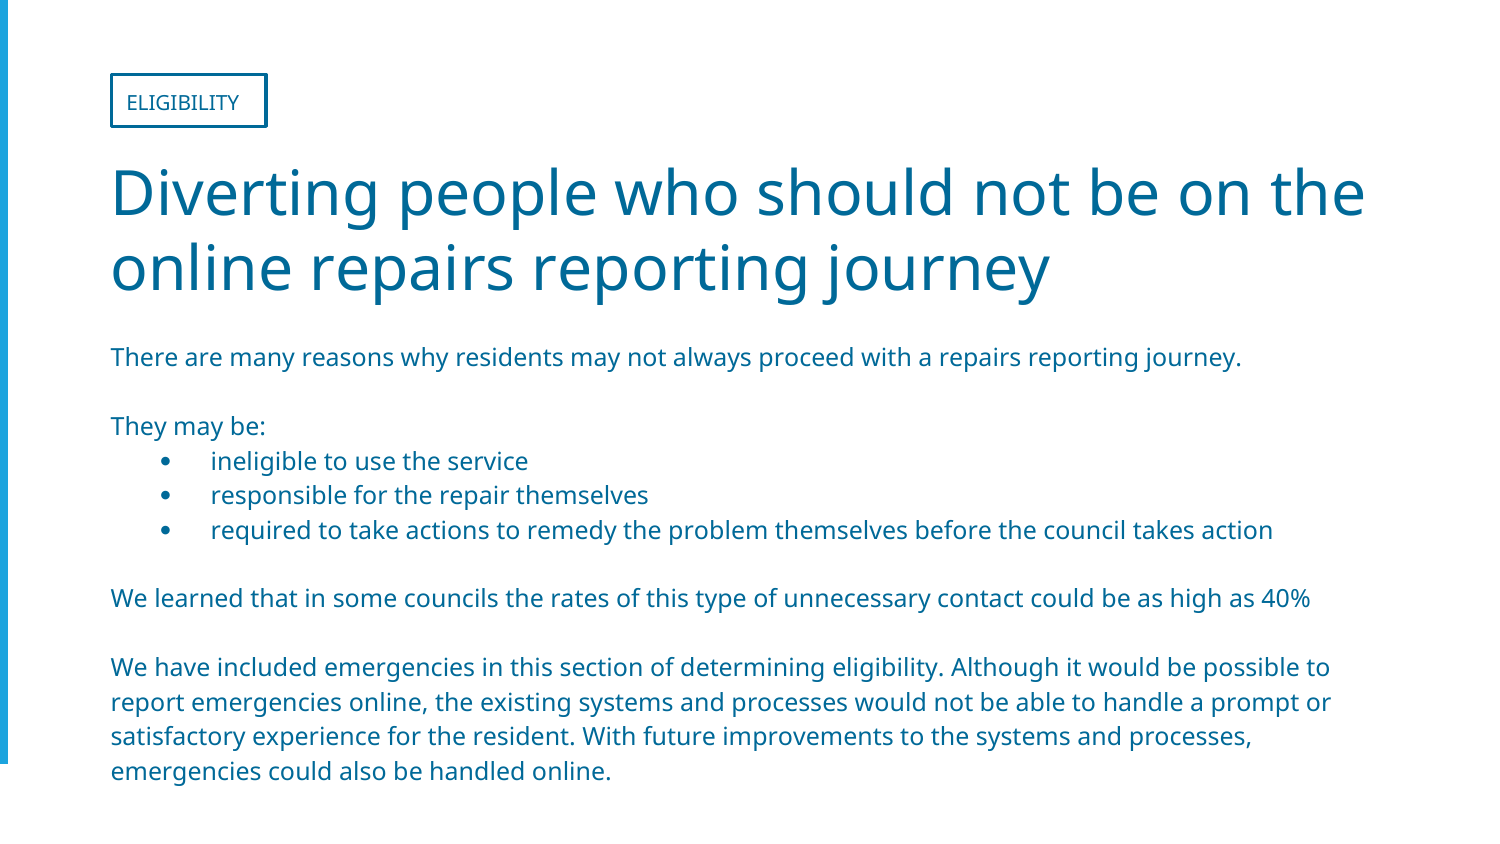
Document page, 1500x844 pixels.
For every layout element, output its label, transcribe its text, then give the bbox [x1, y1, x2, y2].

text_box ELIGIBILITY [111, 74, 266, 127]
title Diverting people who should not be on the online repairs reporting journey There are many reasons why residents may not always proceed with a repairs reporting journey. They may be: ineligible to use the service responsible for the repair themselves required to take actions to remedy the problem themselves before the council takes action We learned that in some councils the rates of this type of unnecessary contact could be as high as 40% We have included emergencies in this section of determining eligibility. Although it would be possible to report emergencies online, the existing systems and processes would not be able to handle a prompt or satisfactory experience for the resident. With future improvements to the systems and processes, emergencies could also be handled online. [95, 137, 1411, 815]
